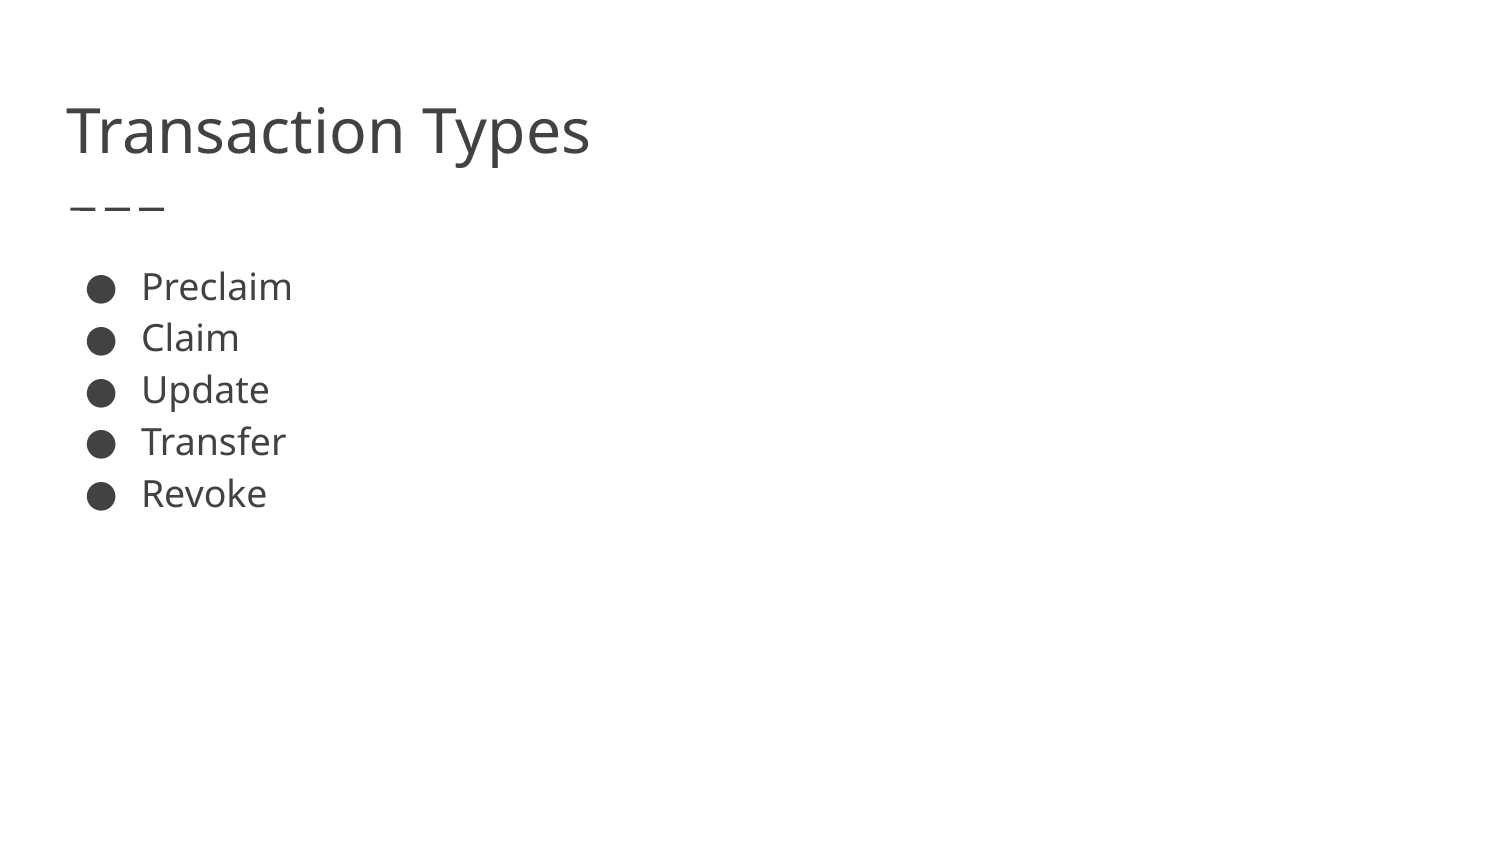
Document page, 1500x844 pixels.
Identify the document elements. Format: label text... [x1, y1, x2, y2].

title Transaction Types [51, 61, 1449, 182]
list Preclaim Claim Update Transfer Revoke [51, 240, 1449, 750]
